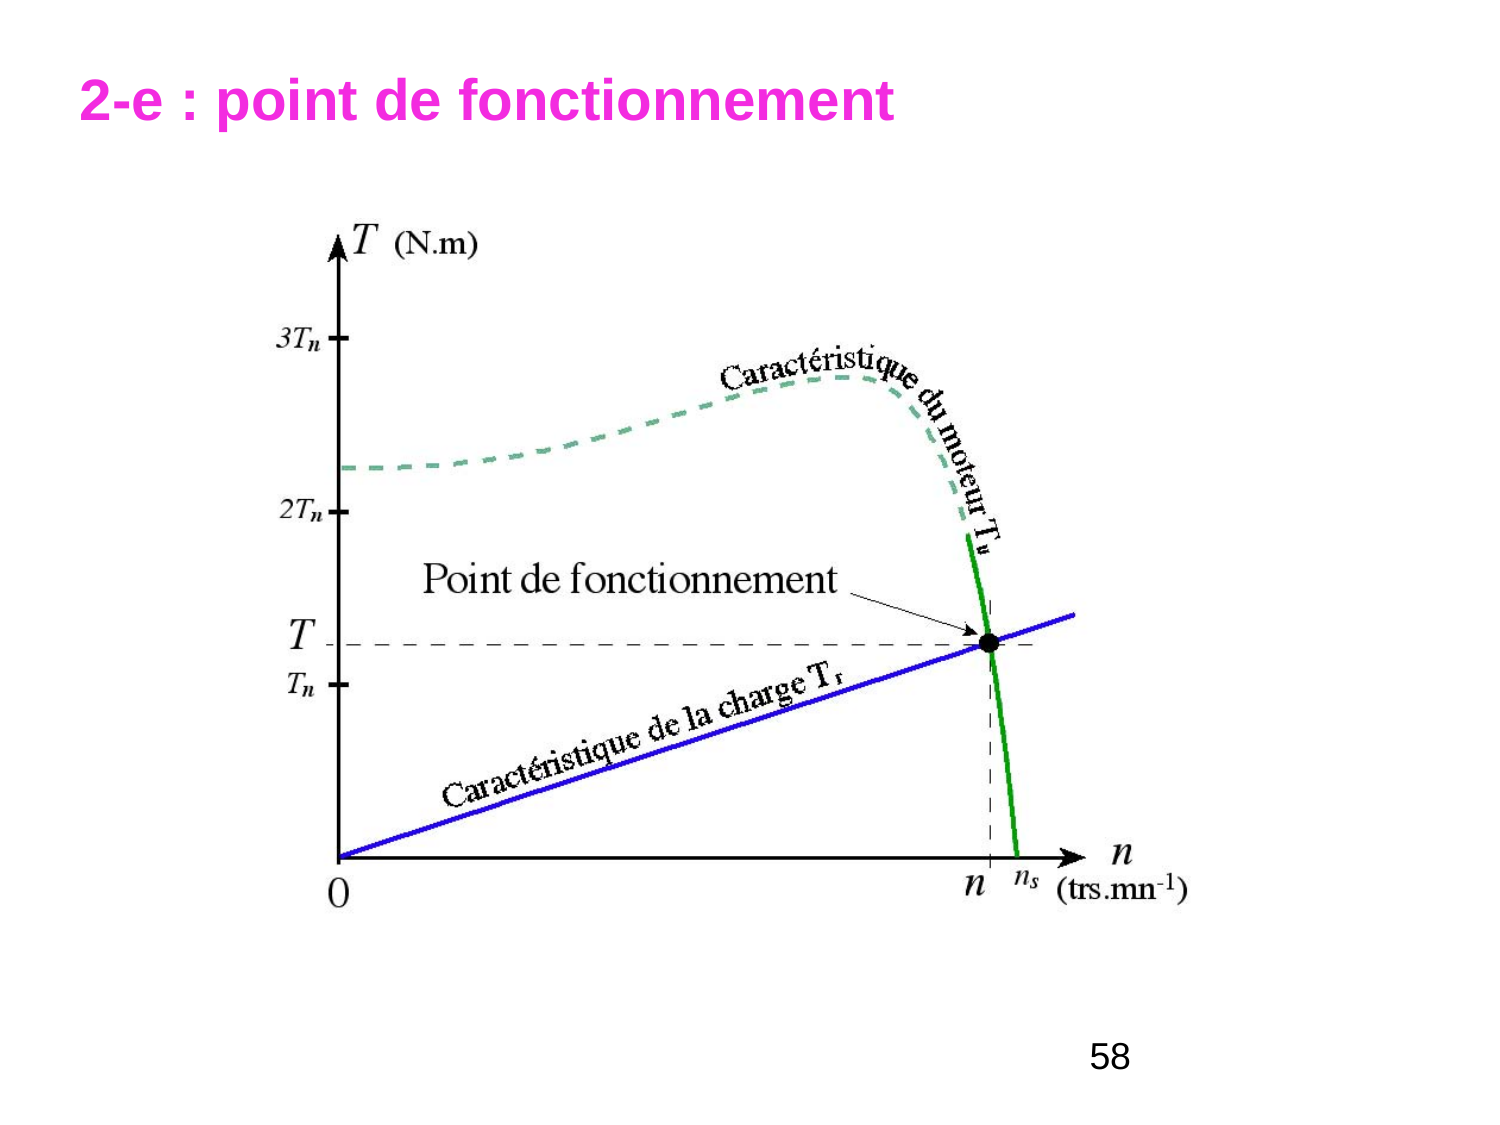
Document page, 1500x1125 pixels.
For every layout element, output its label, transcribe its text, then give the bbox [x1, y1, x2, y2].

text_box 2-e : point de fonctionnement [64, 54, 1272, 141]
picture [268, 218, 1199, 917]
